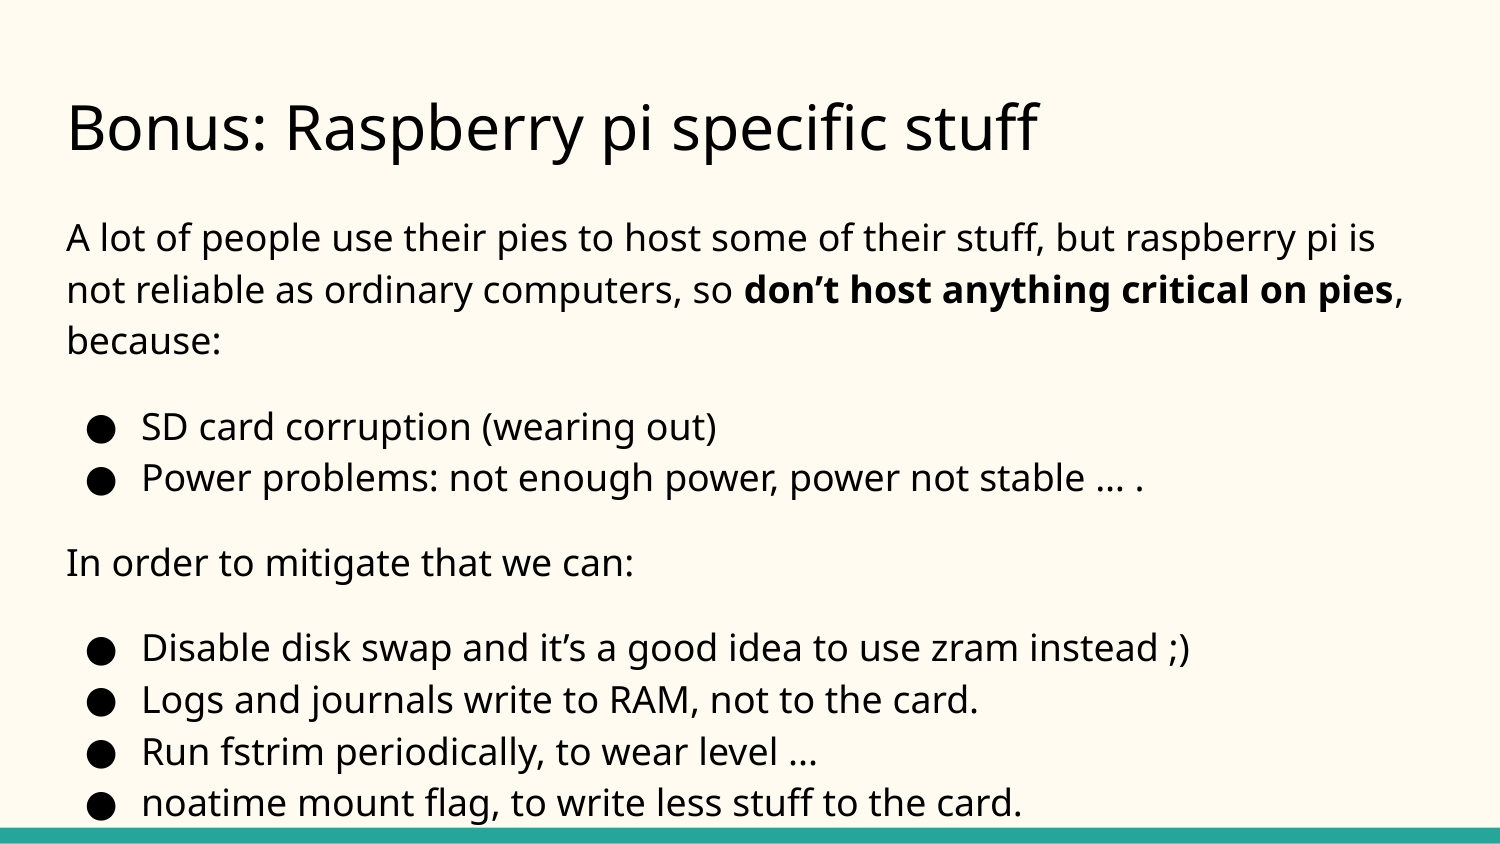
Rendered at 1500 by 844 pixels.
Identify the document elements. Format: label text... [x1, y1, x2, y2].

list A lot of people use their pies to host some of their stuff, but raspberry pi is not reliable as ordinary computers, so don’t host anything critical on pies, because: SD card corruption (wearing out) Power problems: not enough power, power not stable … . In order to mitigate that we can: Disable disk swap and it’s a good idea to use zram instead ;) Logs and journals write to RAM, not to the card. Run fstrim periodically, to wear level ... noatime mount flag, to write less stuff to the card. [51, 192, 1449, 844]
title Bonus: Raspberry pi specific stuff [51, 72, 1449, 174]
